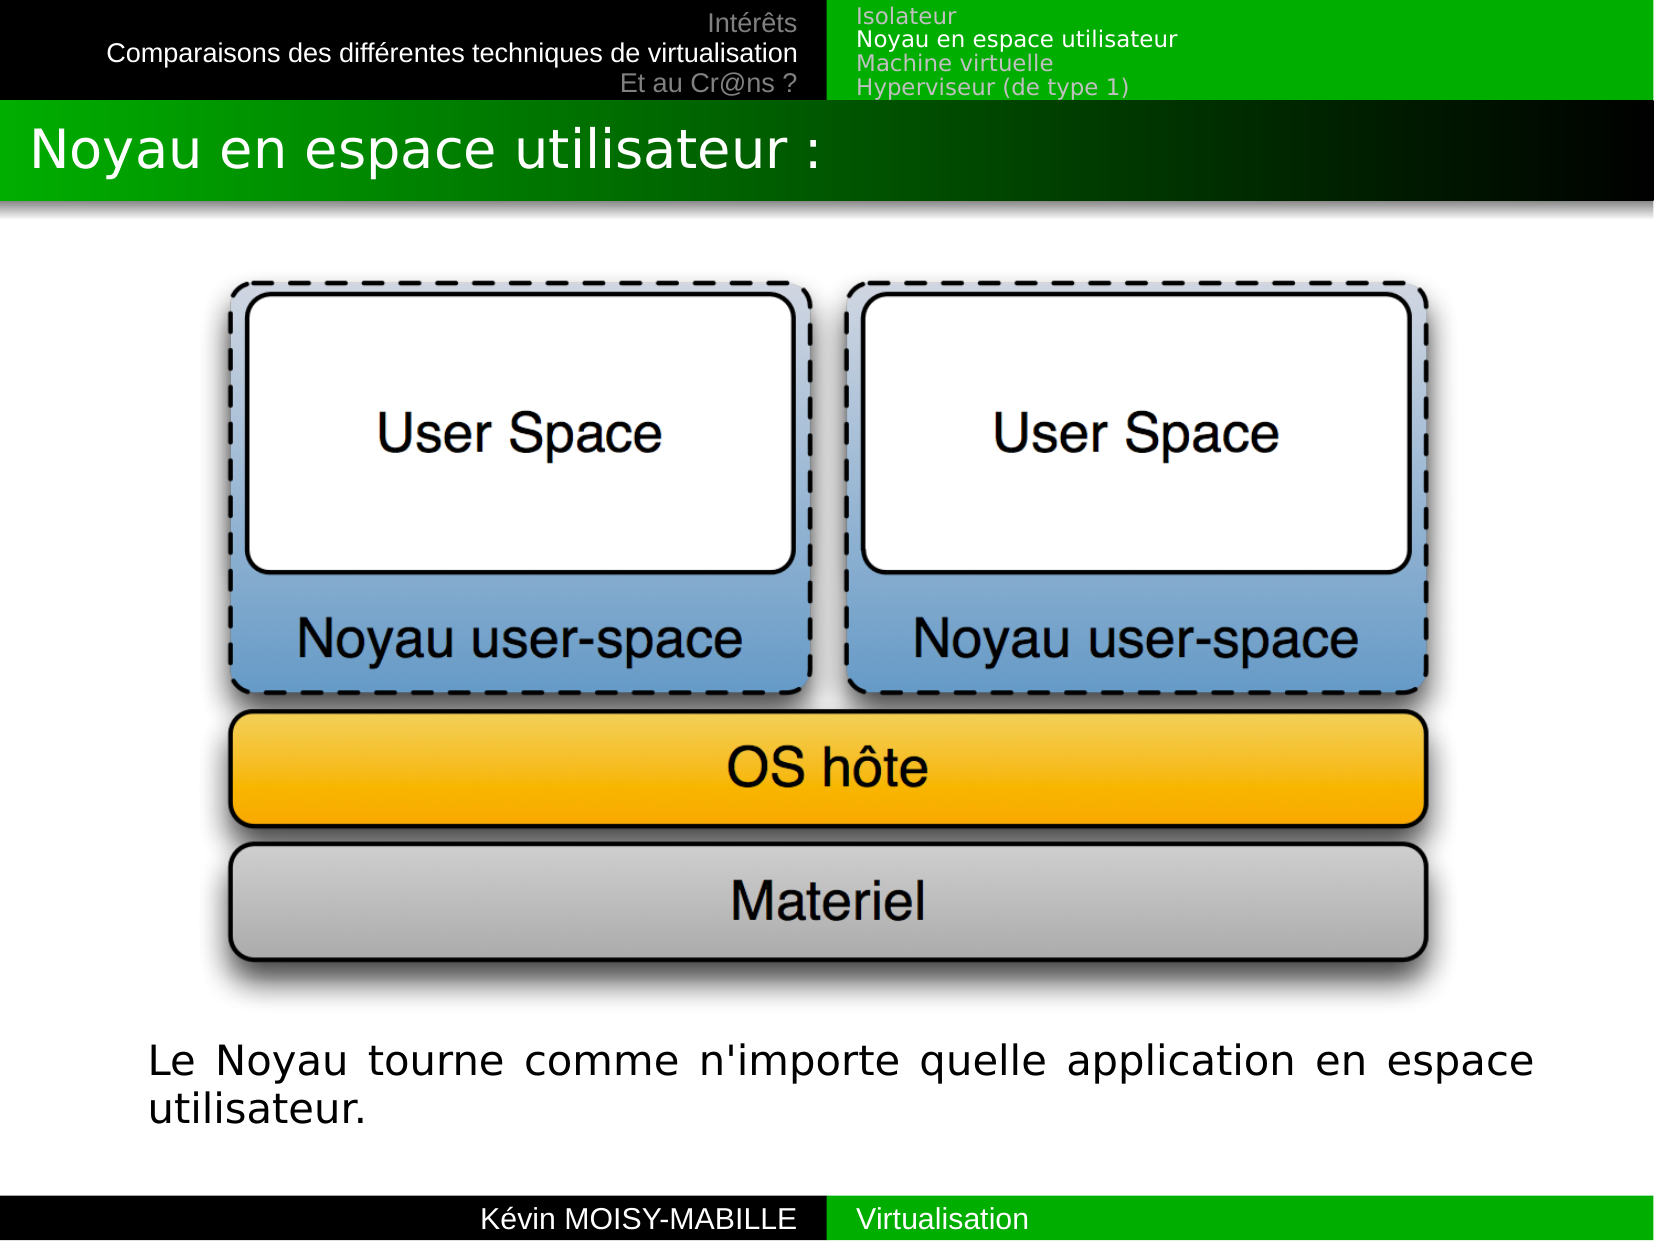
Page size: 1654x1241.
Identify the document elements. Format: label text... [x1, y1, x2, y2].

picture [138, 209, 1518, 1069]
text_box Kévin MOISY-MABILLE [0, 1202, 798, 1238]
text_box Virtualisation [856, 1202, 1654, 1238]
text_box Intérêts Comparaisons des différentes techniques de virtualisation Et au Cr@ns ? [0, 7, 798, 99]
text_box Noyau en espace utilisateur : [29, 118, 1654, 184]
text_box Isolateur Noyau en espace utilisateur Machine virtuelle Hyperviseur (de type 1) [856, 5, 1625, 101]
text_box [0, 1195, 1654, 1241]
text_box [0, 0, 1654, 219]
text_box Le Noyau tourne comme n'importe quelle application en espace utilisateur. [147, 1036, 1536, 1152]
